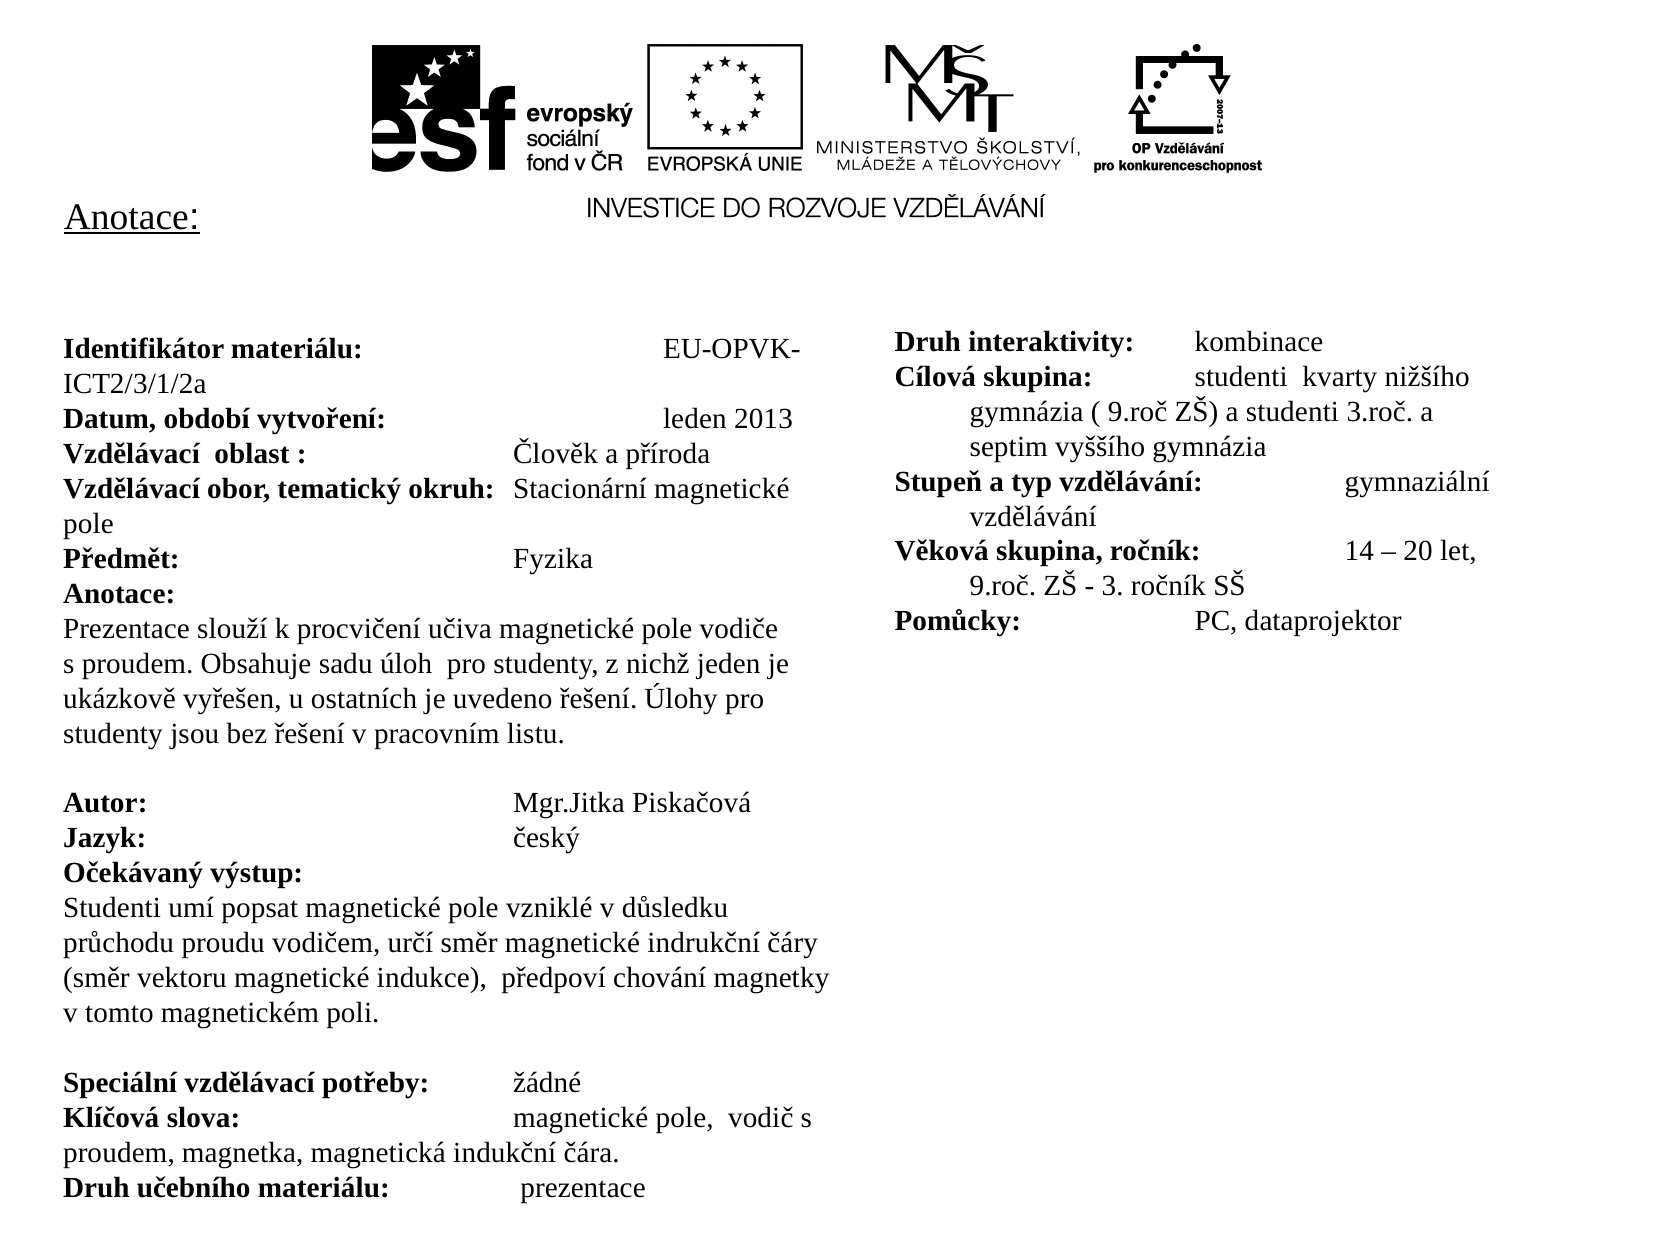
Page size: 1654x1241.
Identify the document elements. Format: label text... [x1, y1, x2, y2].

text_box Identifikátor materiálu: EU-OPVK-ICT2/3/1/2a Datum, období vytvoření: leden 2013 Vzdělávací oblast : Člověk a příroda Vzdělávací obor, tematický okruh: Stacionární magnetické pole Předmět: Fyzika Anotace: Prezentace slouží k procvičení učiva magnetické pole vodiče s proudem. Obsahuje sadu úloh pro studenty, z nichž jeden je ukázkově vyřešen, u ostatních je uvedeno řešení. Úlohy pro studenty jsou bez řešení v pracovním listu. Autor: Mgr.Jitka Piskačová Jazyk: český Očekávaný výstup: Studenti umí popsat magnetické pole vzniklé v důsledku průchodu proudu vodičem, určí směr magnetické indrukční čáry (směr vektoru magnetické indukce), předpoví chování magnetky v tomto magnetickém poli. Speciální vzdělávací potřeby: žádné Klíčová slova: magnetické pole, vodič s proudem, magnetka, magnetická indukční čára. Druh učebního materiálu: prezentace [48, 321, 861, 1212]
picture [324, 4, 1323, 249]
text_box Anotace: [49, 184, 215, 246]
text_box Druh interaktivity: kombinace Cílová skupina: studenti kvarty nižšího gymnázia ( 9.roč ZŠ) a studenti 3.roč. a septim vyššího gymnázia Stupeň a typ vzdělávání: gymnaziální vzdělávání Věková skupina, ročník: 14 – 20 let, 9.roč. ZŠ - 3. ročník SŠ Pomůcky: PC, dataprojektor [879, 314, 1518, 645]
